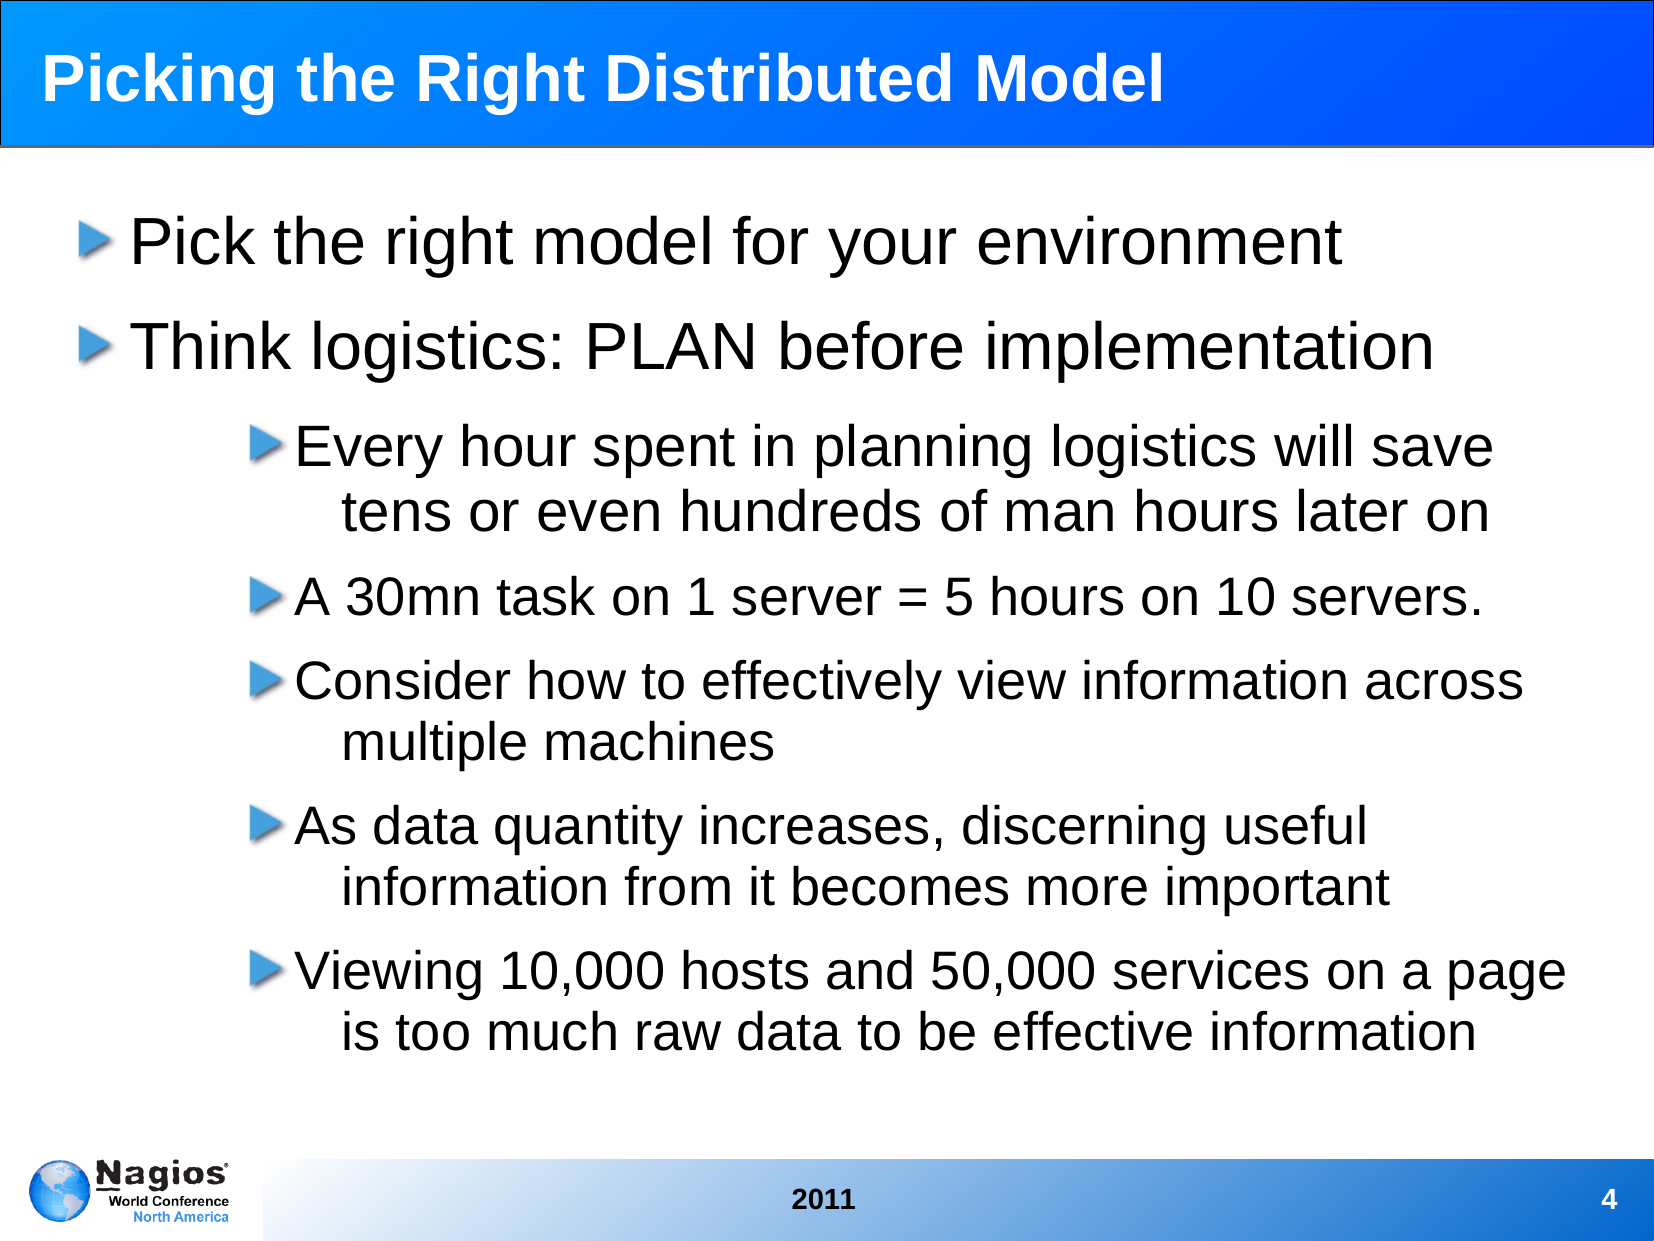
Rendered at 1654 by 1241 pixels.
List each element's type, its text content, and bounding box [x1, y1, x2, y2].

picture [29, 1159, 229, 1235]
list Pick the right model for your environment Think logistics: PLAN before implementation Every hour spent in planning logistics will save tens or even hundreds of man hours later on A 30mn task on 1 server = 5 hours on 10 servers. Consider how to effectively view information across multiple machines As data quantity increases, discerning useful information from it becomes more important Viewing 10,000 hosts and 50,000 services on a page is too much raw data to be effective information [58, 204, 1599, 1072]
title Picking the Right Distributed Model [41, 29, 1248, 127]
